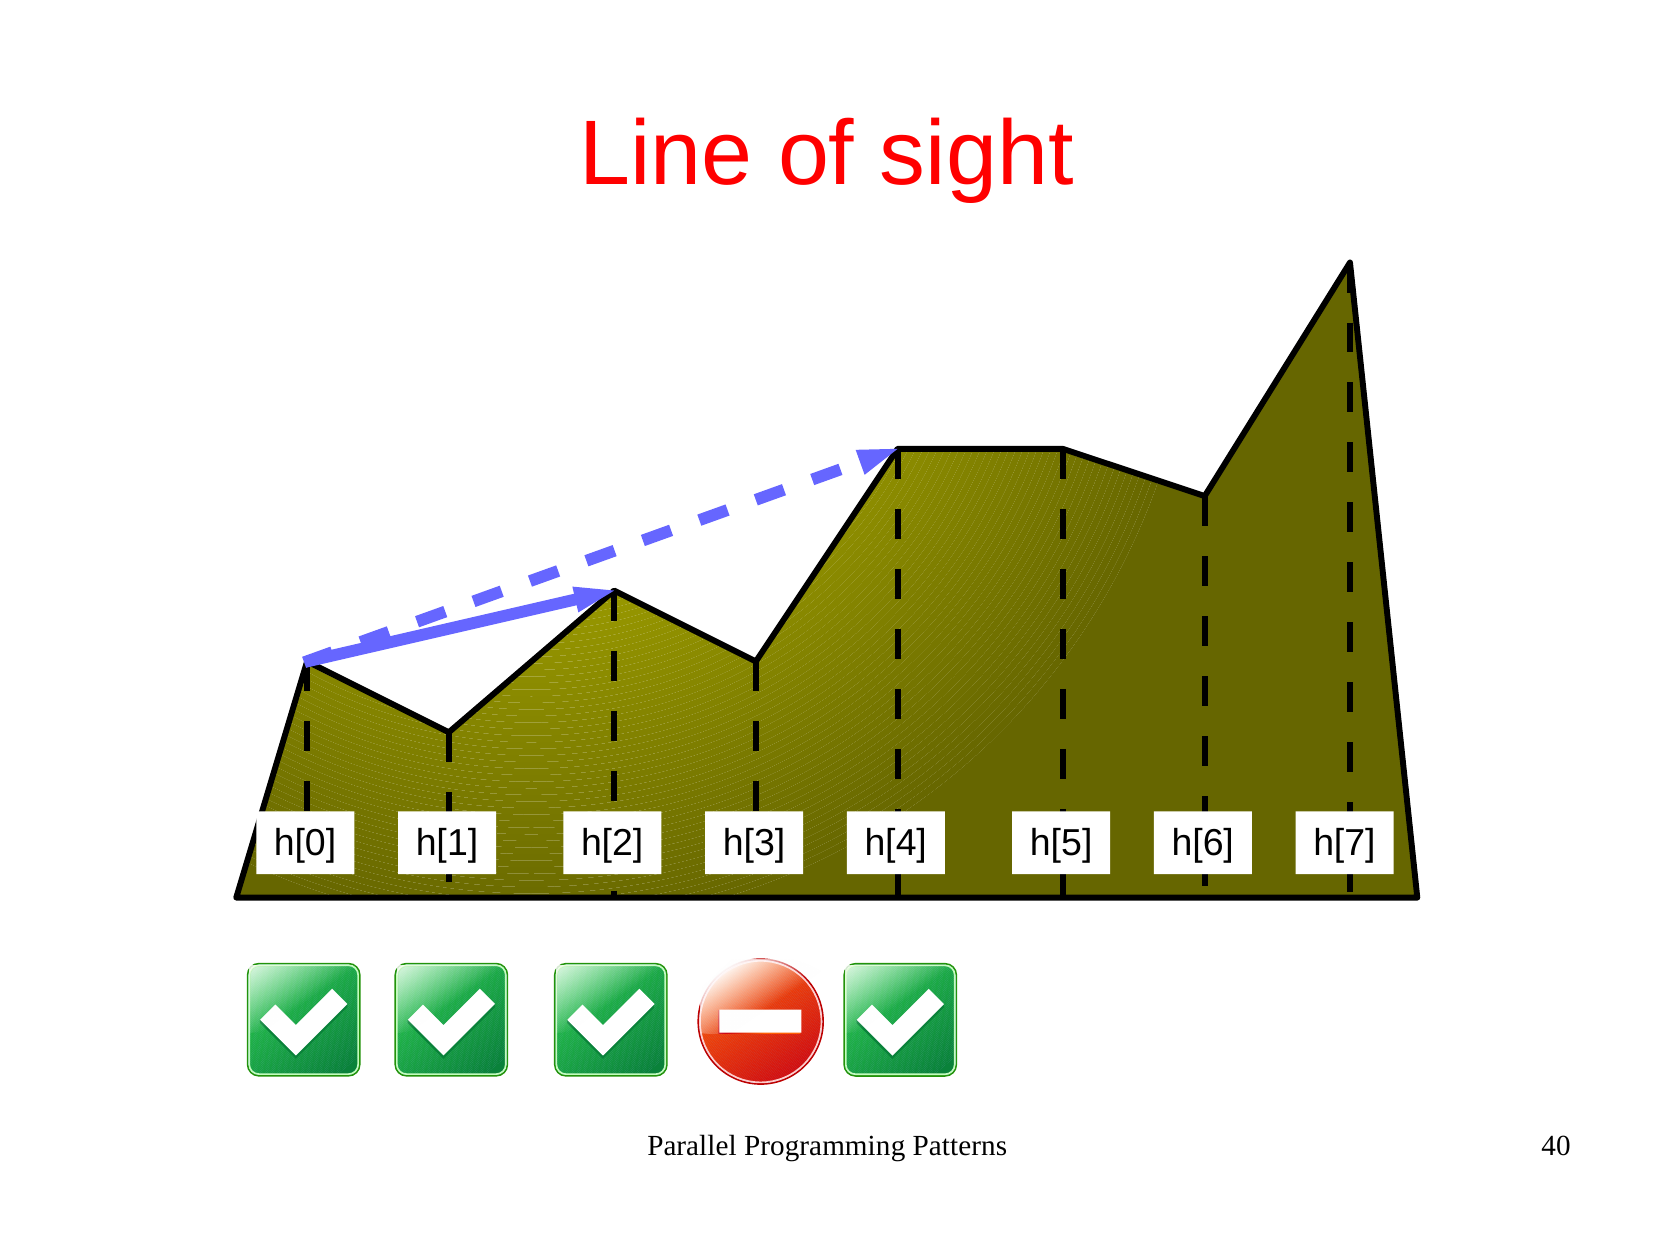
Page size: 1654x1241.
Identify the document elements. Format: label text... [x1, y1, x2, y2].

text_box h[4] [846, 811, 945, 875]
text_box h[1] [398, 811, 497, 875]
text_box h[0] [256, 811, 355, 875]
title Line of sight [82, 49, 1571, 257]
picture [212, 931, 988, 1111]
text_box h[2] [563, 811, 662, 875]
text_box h[6] [1153, 811, 1252, 875]
text_box [236, 267, 1418, 898]
text_box h[5] [1012, 811, 1111, 875]
text_box h[3] [705, 811, 804, 875]
text_box h[7] [1295, 811, 1394, 875]
